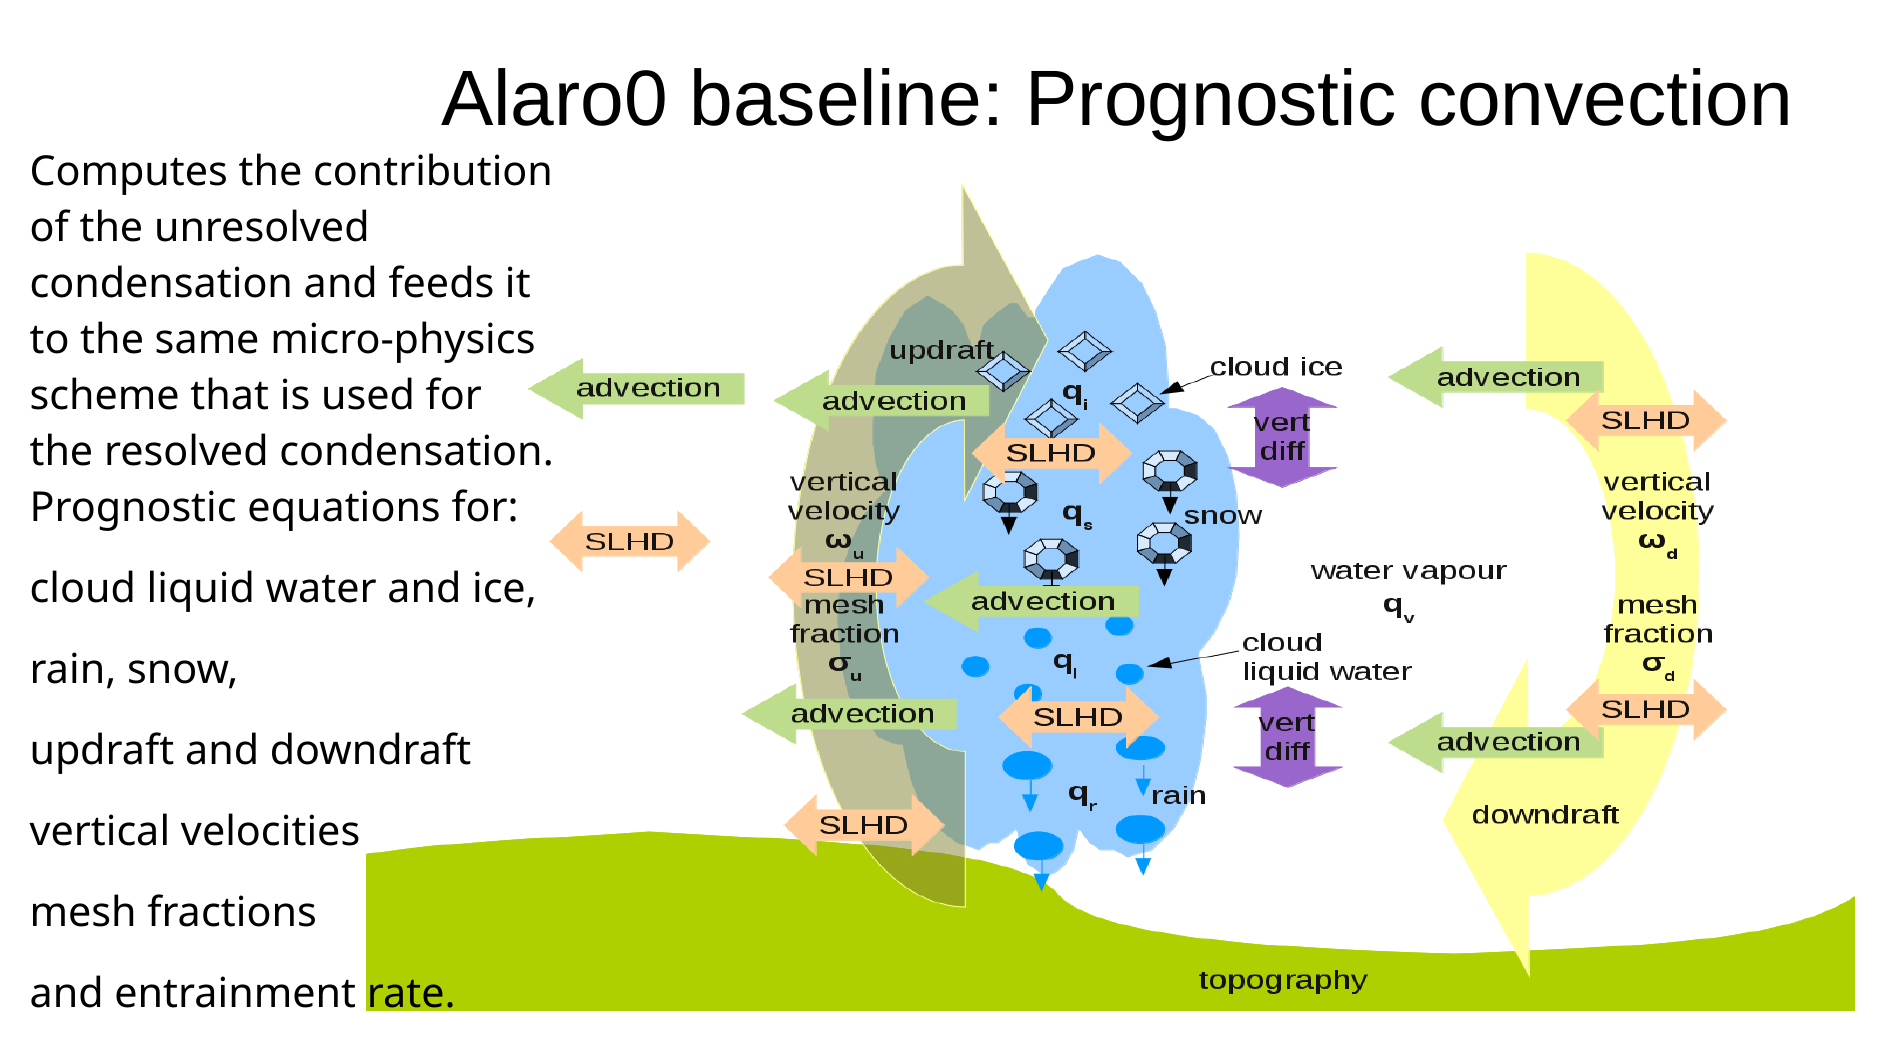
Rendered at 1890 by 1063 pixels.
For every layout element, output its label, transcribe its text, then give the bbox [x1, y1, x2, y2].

list Computes the contribution of the unresolved condensation and feeds it to the same micro-physics scheme that is used for the resolved condensation. Prognostic equations for: cloud liquid water and ice, rain, snow, updraft and downdraft vertical velocities mesh fractions and entrainment rate. [29, 141, 556, 1040]
title Alaro0 baseline: Prognostic convection [94, 42, 1796, 154]
picture [556, 173, 1855, 1011]
